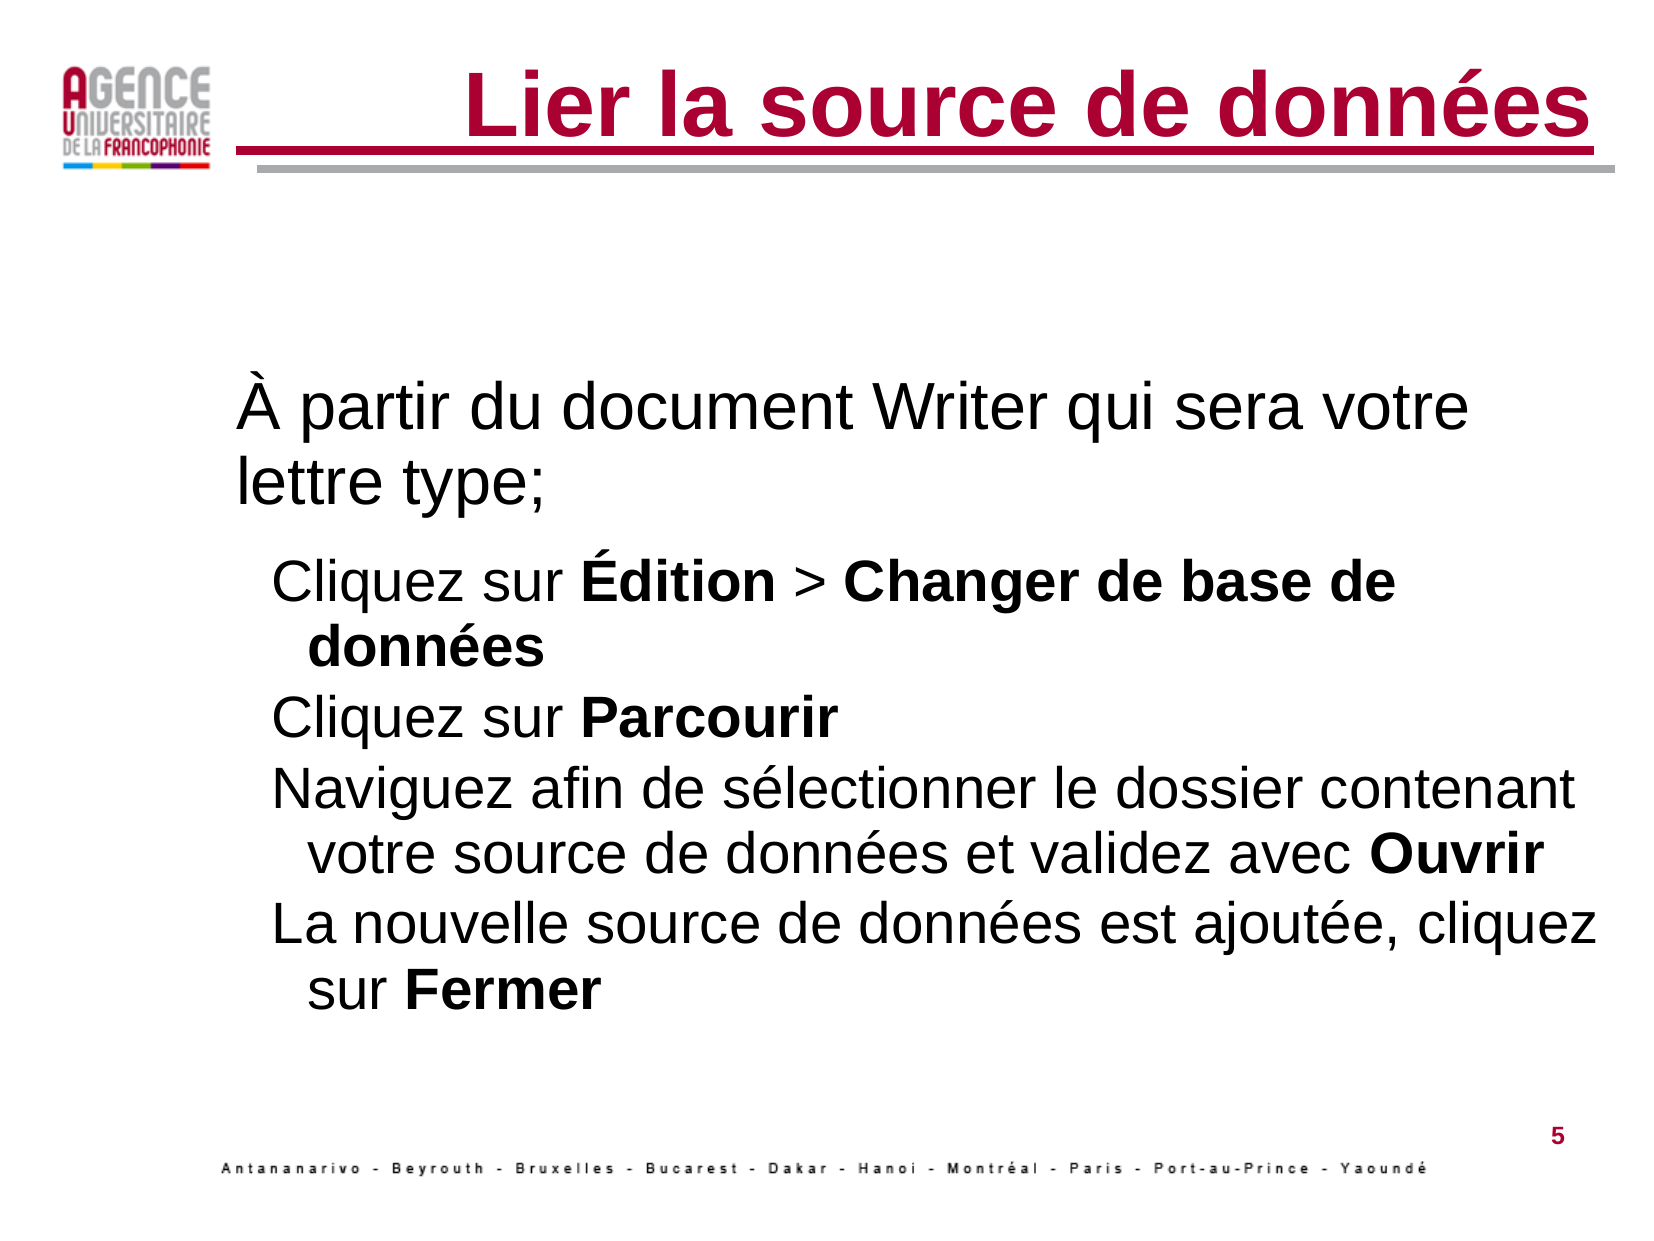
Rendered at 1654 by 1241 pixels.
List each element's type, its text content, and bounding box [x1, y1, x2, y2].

title Lier la source de données [236, 53, 1595, 157]
picture [29, 29, 1625, 1241]
subtitle À partir du document Writer qui sera votre lettre type; Cliquez sur Édition > Changer de base de données Cliquez sur Parcourir Naviguez afin de sélectionner le dossier contenant votre source de données et validez avec Ouvrir La nouvelle source de données est ajoutée, cliquez sur Fermer [236, 241, 1625, 1150]
